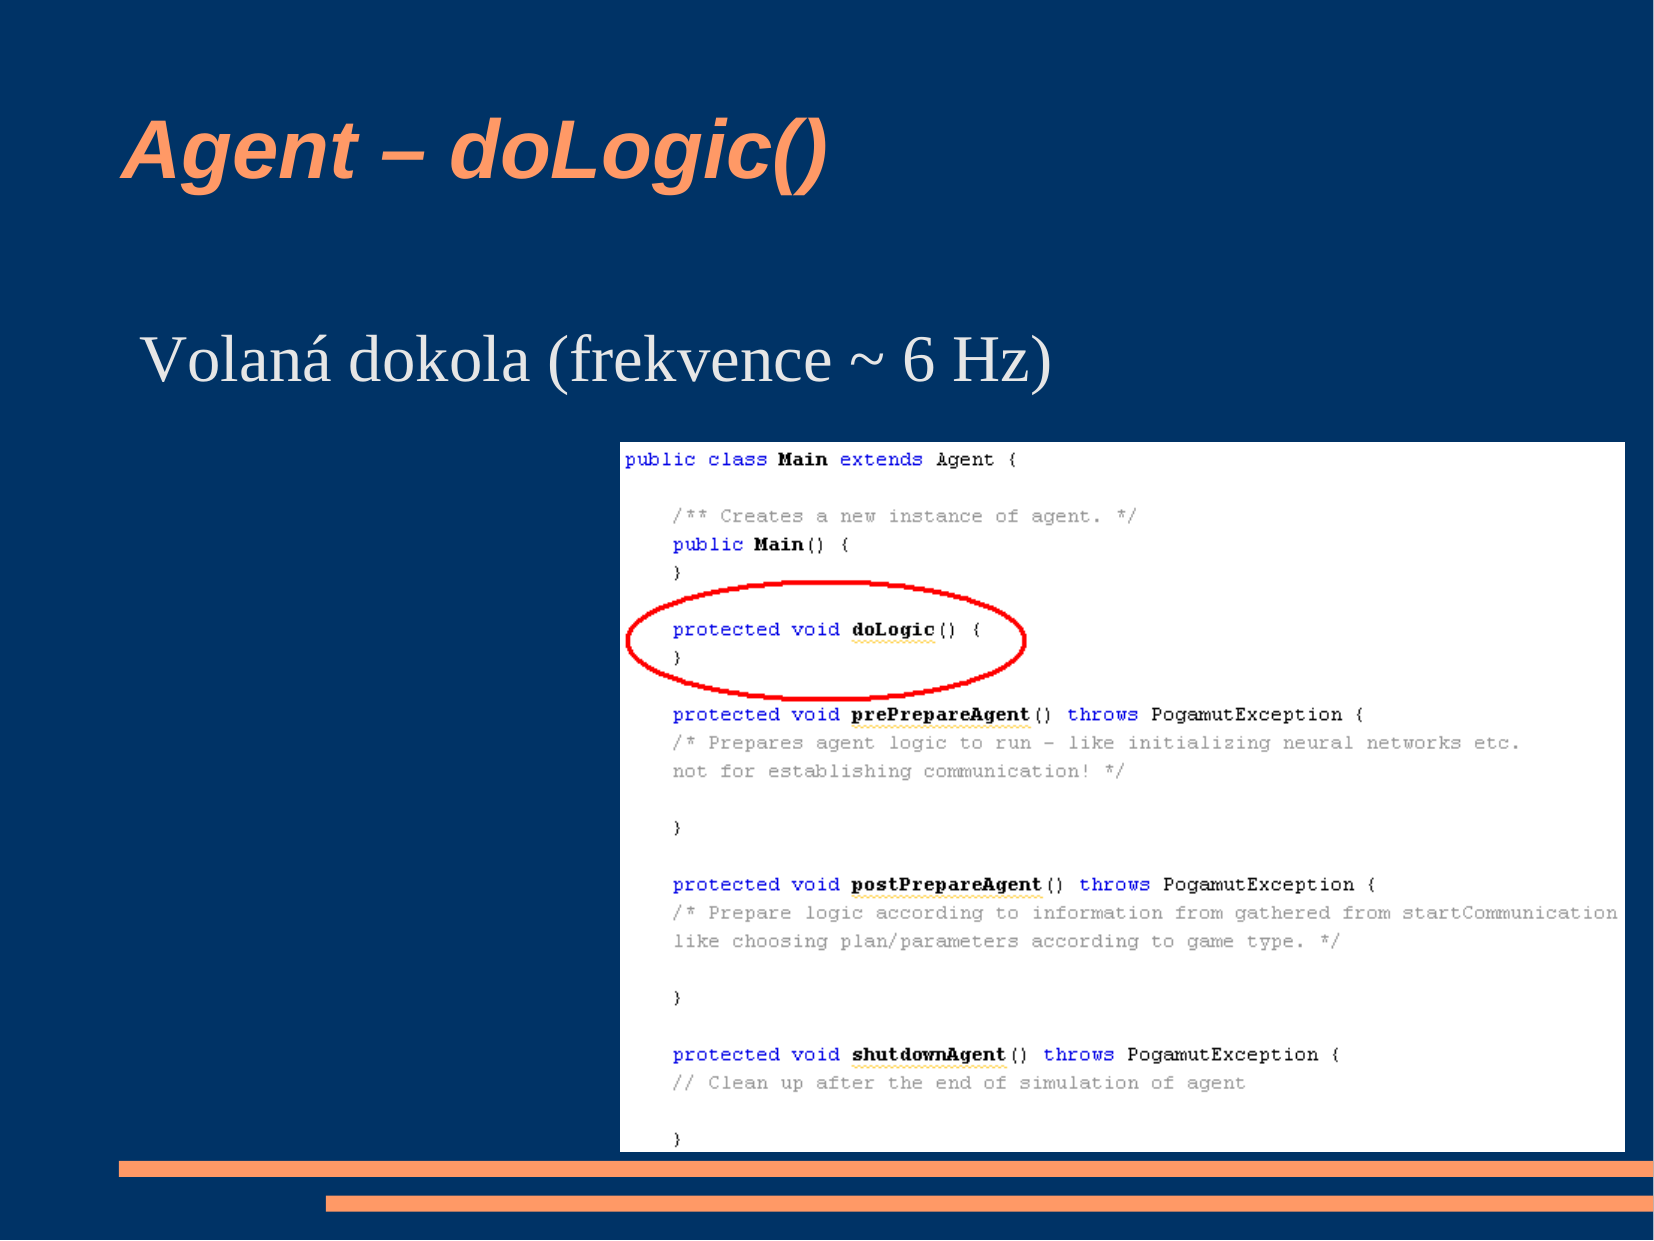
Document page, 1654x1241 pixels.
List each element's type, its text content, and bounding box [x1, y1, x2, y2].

picture [620, 442, 1625, 1152]
title Agent – doLogic() [121, 53, 1534, 247]
list Volaná dokola (frekvence ~ 6 Hz) [121, 322, 1561, 1118]
